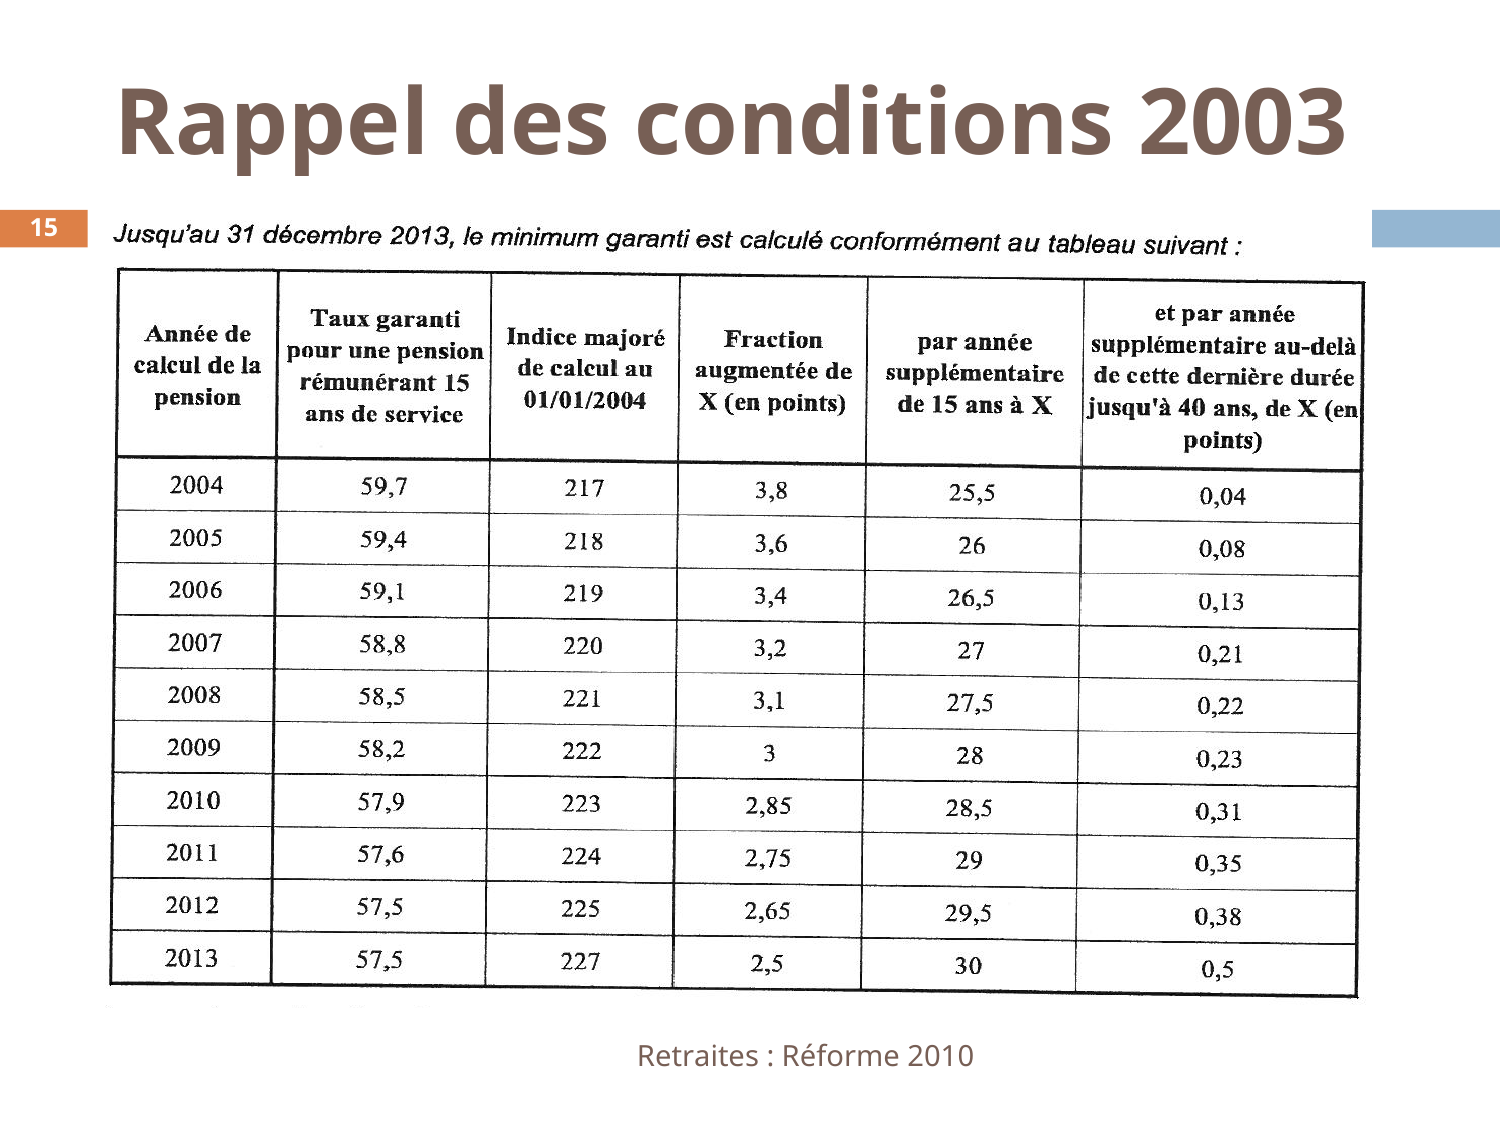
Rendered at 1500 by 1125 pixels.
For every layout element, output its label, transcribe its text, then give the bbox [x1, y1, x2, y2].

text_box Retraites : Réforme 2010 [99, 1025, 990, 1085]
title Rappel des conditions 2003 [99, 0, 1438, 256]
text_box <numéro> [0, 208, 88, 249]
picture [94, 198, 1372, 1008]
